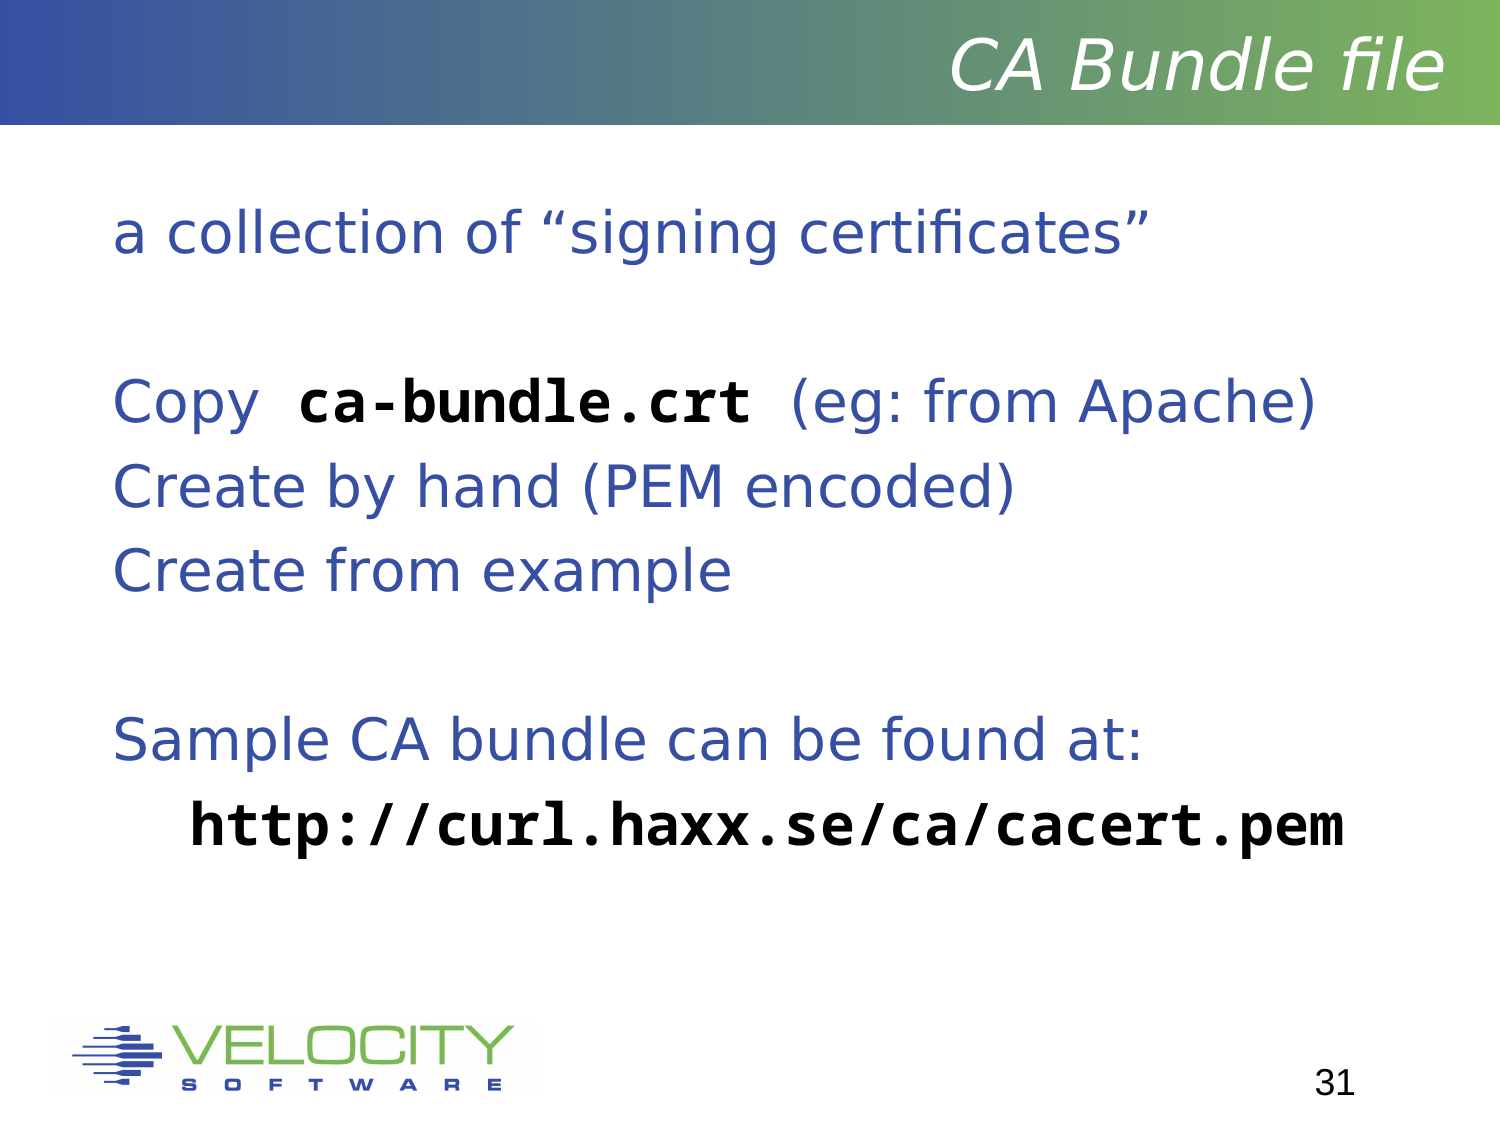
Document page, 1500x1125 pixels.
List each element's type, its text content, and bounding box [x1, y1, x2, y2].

picture [50, 1021, 538, 1094]
title CA Bundle file [62, 12, 1463, 113]
list a collection of “signing certificates” Copy ca-bundle.crt (eg: from Apache) Create by hand (PEM encoded) Create from example Sample CA bundle can be found at: http://curl.haxx.se/ca/cacert.pem [70, 187, 1438, 1034]
